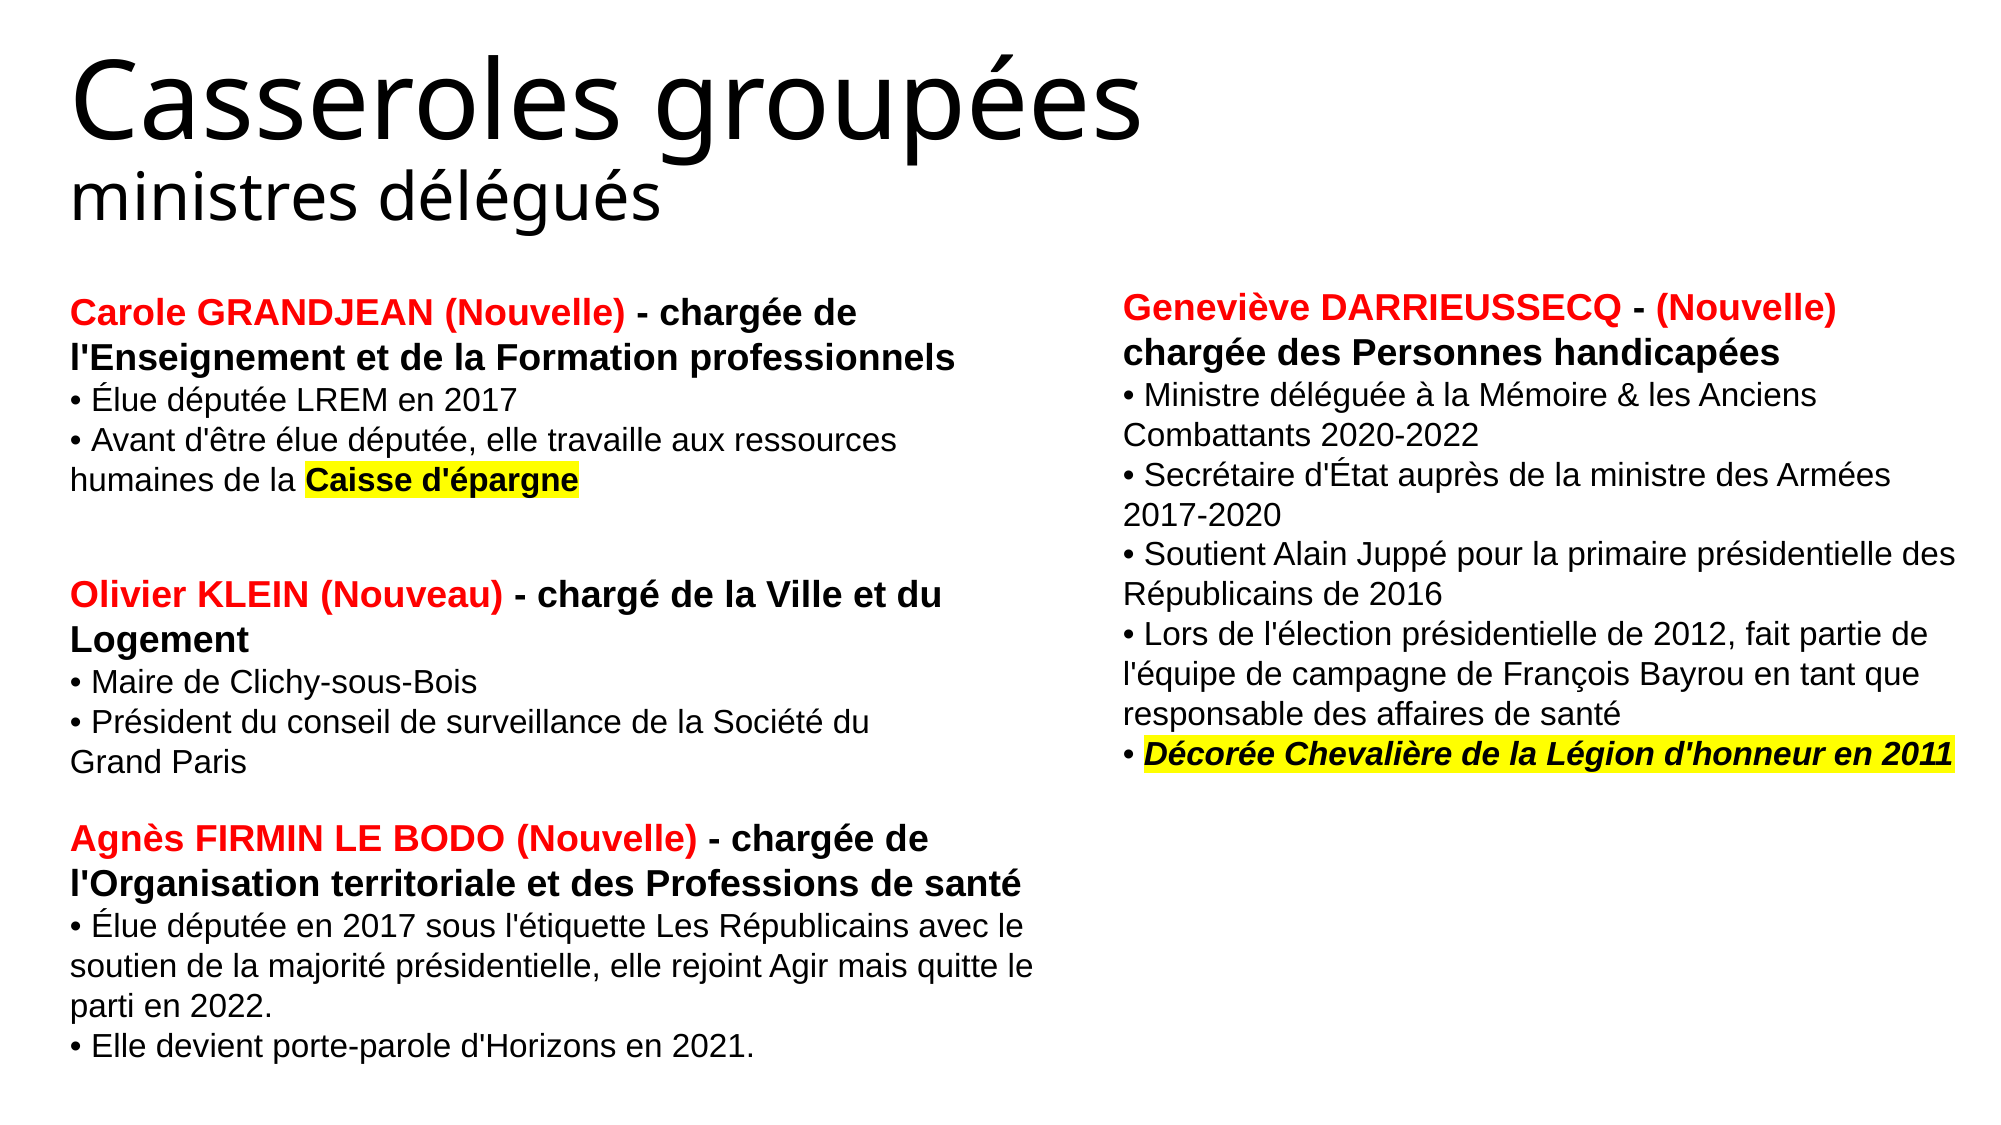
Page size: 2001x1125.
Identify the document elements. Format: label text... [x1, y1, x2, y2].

text_box Geneviève DARRIEUSSECQ - (Nouvelle) chargée des Personnes handicapées • Ministre déléguée à la Mémoire & les Anciens Combattants 2020-2022 • Secrétaire d'État auprès de la ministre des Armées 2017-2020 • Soutient Alain Juppé pour la primaire présidentielle des Républicains de 2016 • Lors de l'élection présidentielle de 2012, fait partie de l'équipe de campagne de François Bayrou en tant que responsable des affaires de santé • Décorée Chevalière de la Légion d'honneur en 2011 [1107, 275, 2000, 831]
text_box Olivier KLEIN (Nouveau) - chargé de la Ville et du Logement • Maire de Clichy-sous-Bois • Président du conseil de surveillance de la Société du Grand Paris [55, 562, 984, 790]
text_box Agnès FIRMIN LE BODO (Nouvelle) - chargée de l'Organisation territoriale et des Professions de santé • Élue députée en 2017 sous l'étiquette Les Républicains avec le soutien de la majorité présidentielle, elle rejoint Agir mais quitte le parti en 2022. • Elle devient porte-parole d'Horizons en 2021. [55, 806, 1056, 1075]
text_box Carole GRANDJEAN (Nouvelle) - chargée de l'Enseignement et de la Formation professionnels • Élue députée LREM en 2017 • Avant d'être élue députée, elle travaille aux ressources humaines de la Caisse d'épargne [55, 280, 984, 554]
title Casseroles groupées ministres délégués [55, 30, 1478, 249]
